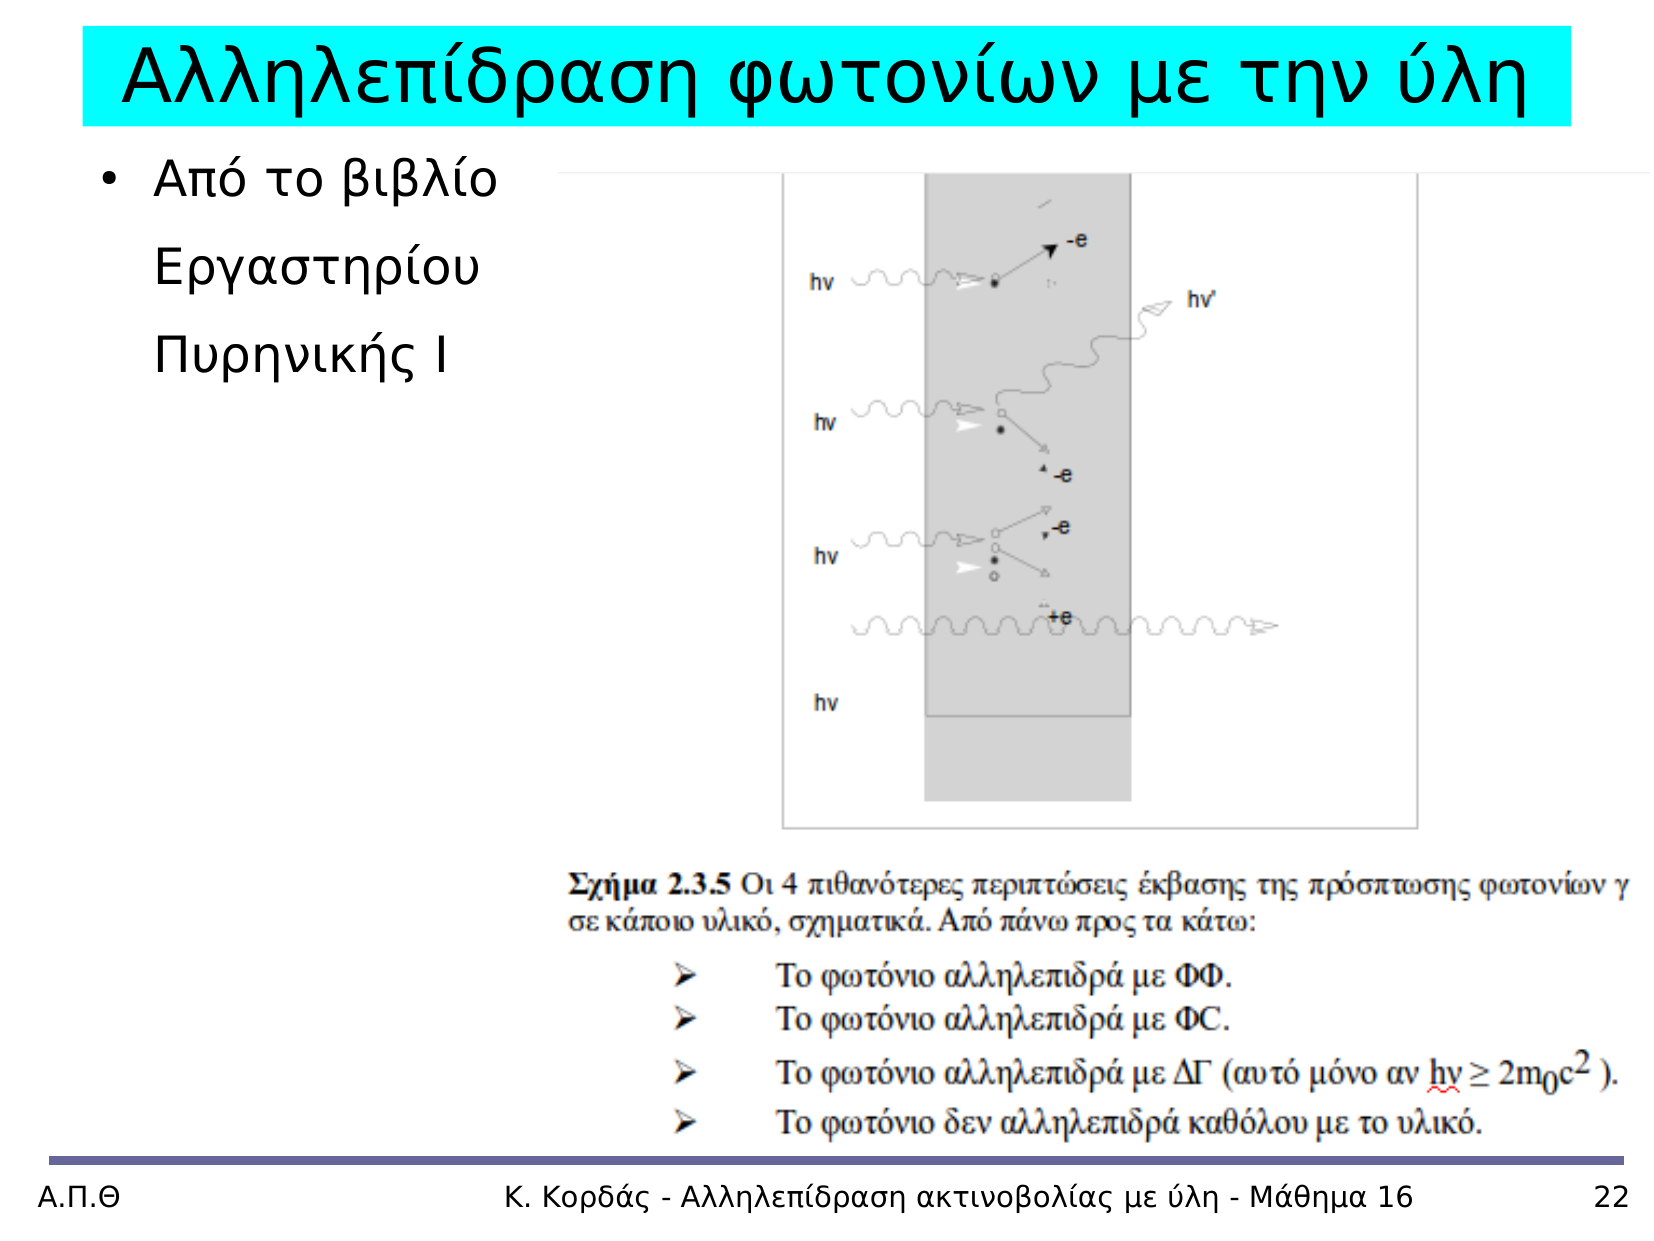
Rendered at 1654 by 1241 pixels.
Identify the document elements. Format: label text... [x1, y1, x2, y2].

title Αλληλεπίδραση φωτονίων με την ύλη [82, 25, 1571, 127]
list Από το βιβλίο Εργαστηρίου Πυρηνικής Ι [82, 150, 1571, 1127]
picture [558, 172, 1650, 1145]
